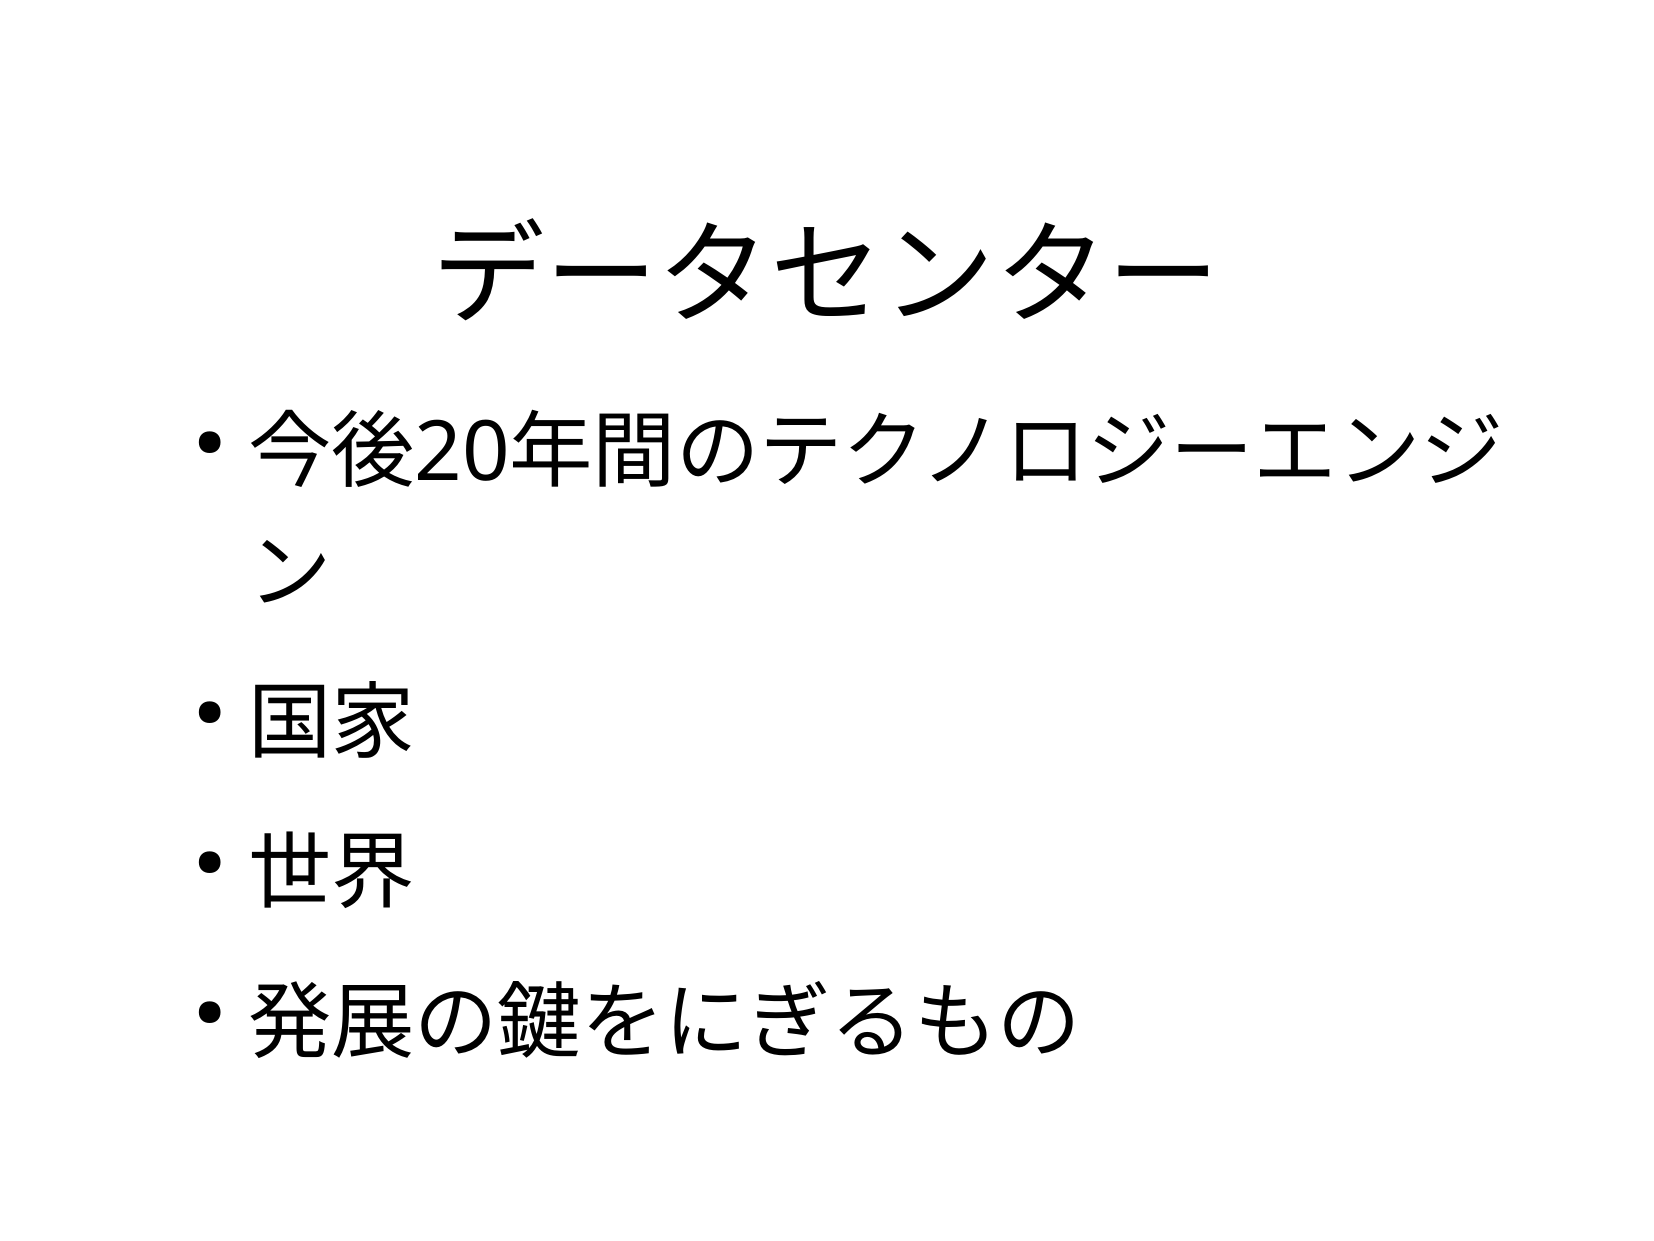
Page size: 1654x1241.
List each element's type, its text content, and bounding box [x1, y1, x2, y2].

title データセンター [82, 161, 1571, 369]
list 今後20年間のテクノロジーエンジン 国家 世界 発展の鍵をにぎるもの [177, 383, 1571, 1104]
